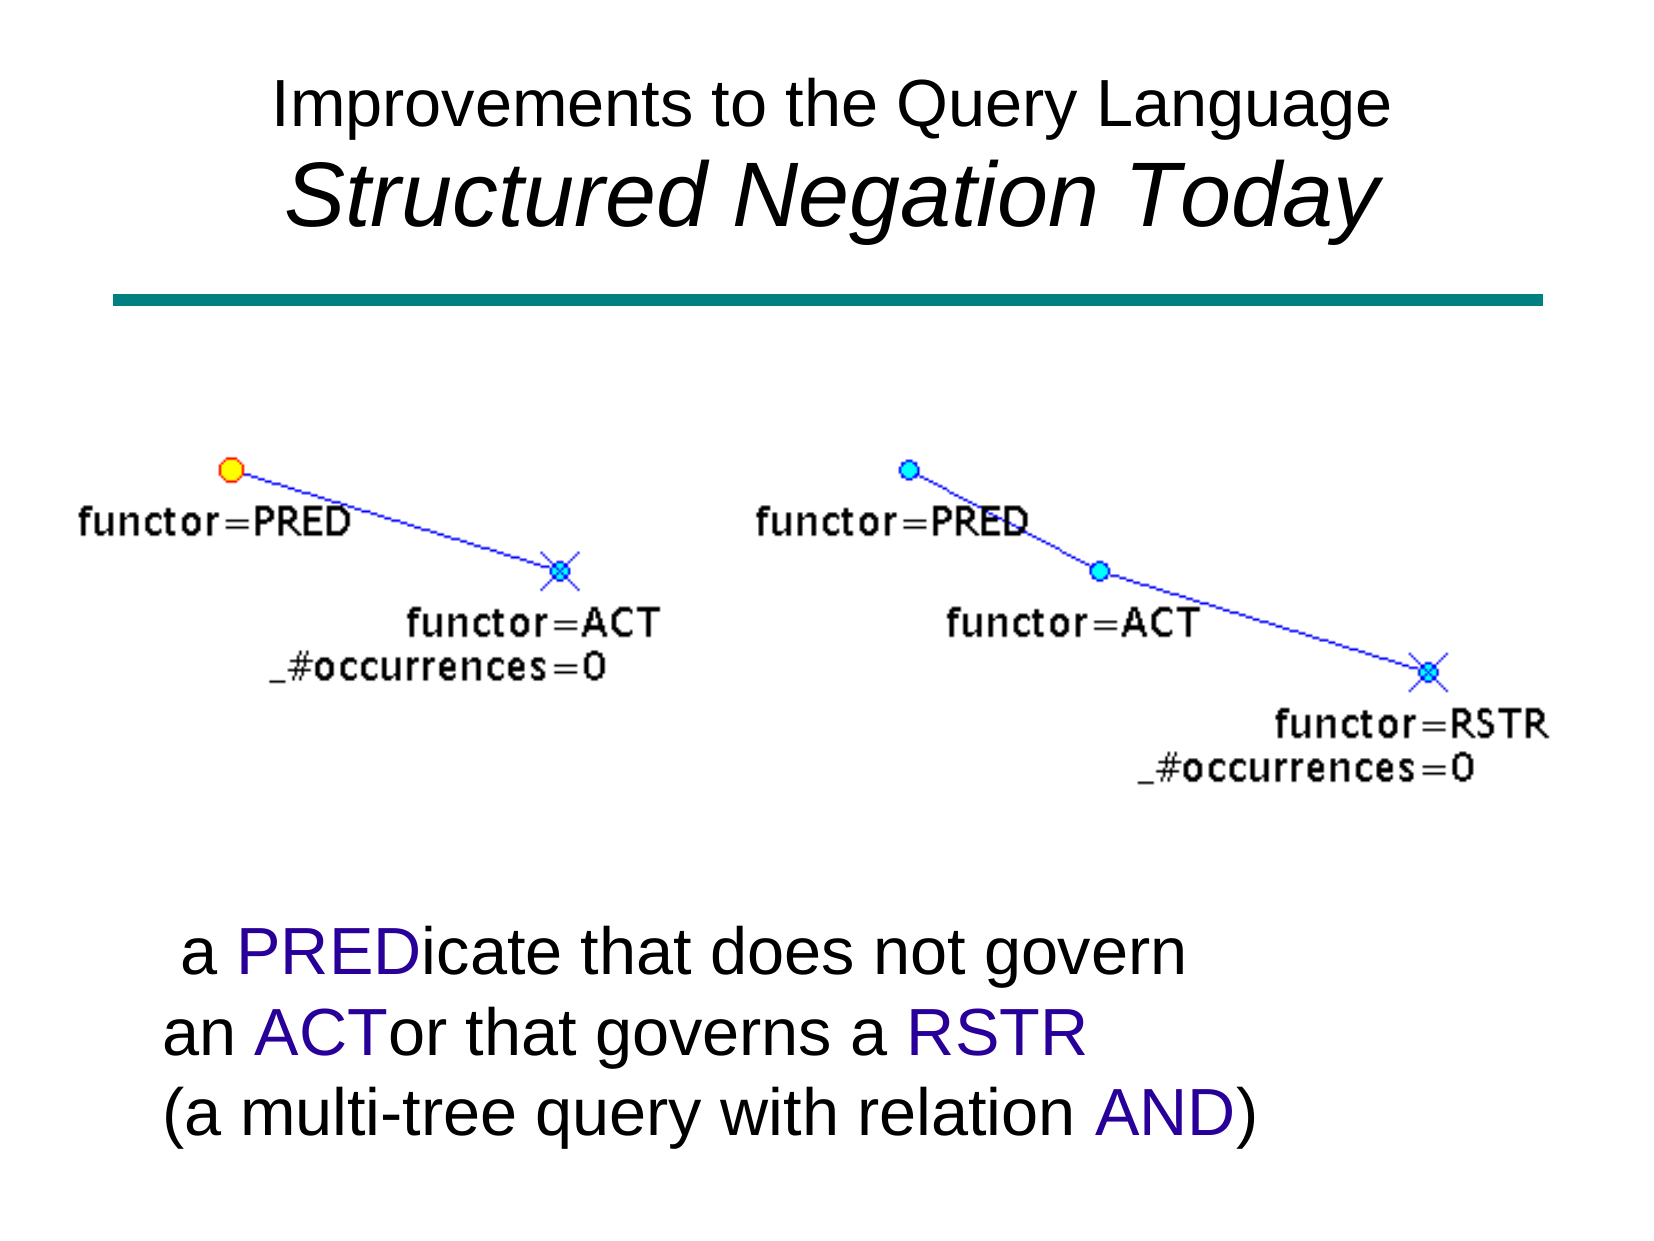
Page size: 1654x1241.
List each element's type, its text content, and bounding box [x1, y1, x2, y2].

picture [61, 442, 1568, 803]
text_box a PREDicate that does not govern an ACTor that governs a RSTR (a multi-tree query with relation AND) [147, 900, 1517, 1152]
title Improvements to the Query Language Structured Negation Today [88, 42, 1577, 268]
